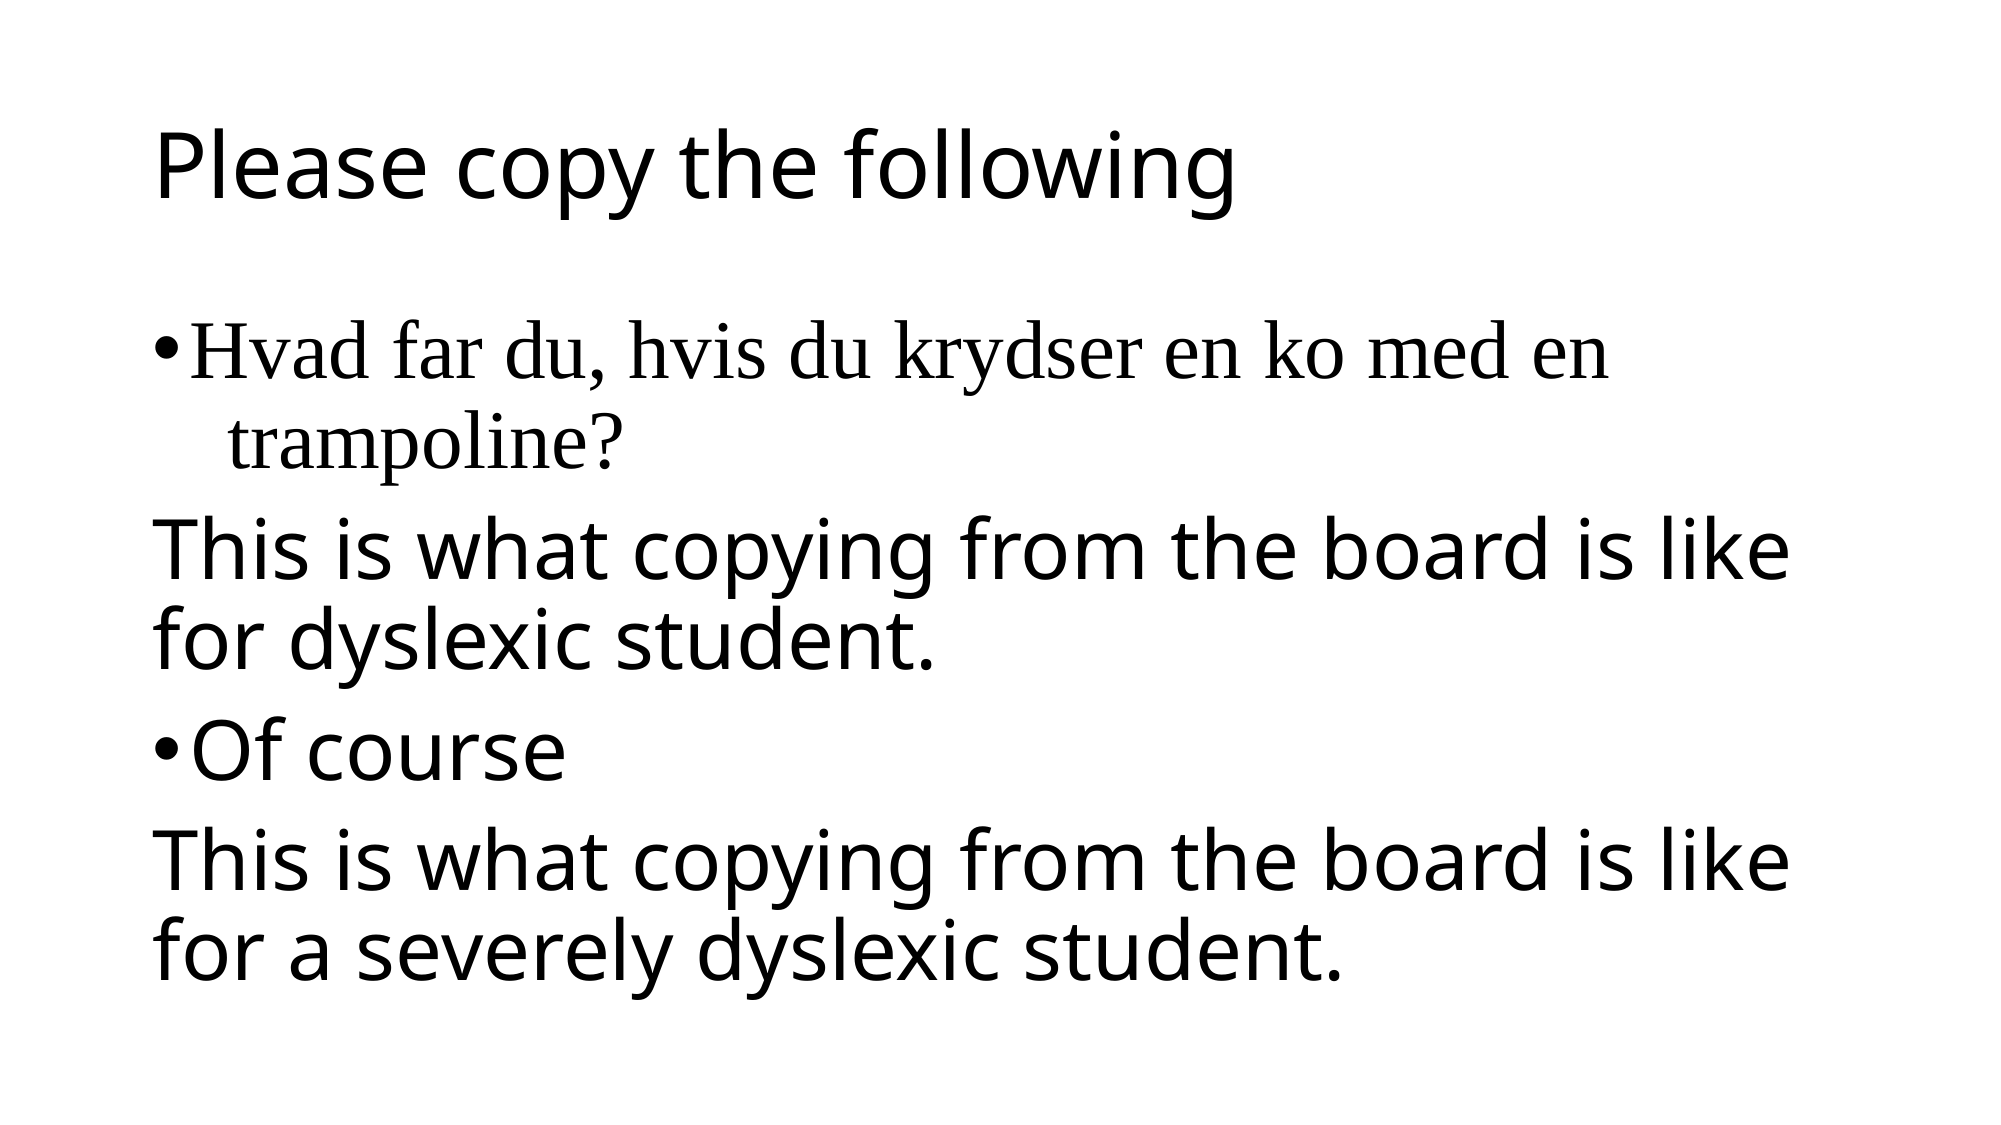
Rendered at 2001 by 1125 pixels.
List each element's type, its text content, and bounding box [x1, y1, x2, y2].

title Please copy the following [137, 59, 1863, 278]
list Hvad far du, hvis du krydser en ko med en trampoline? This is what copying from the board is like for dyslexic student. Of course This is what copying from the board is like for a severely dyslexic student. [137, 299, 1863, 1014]
